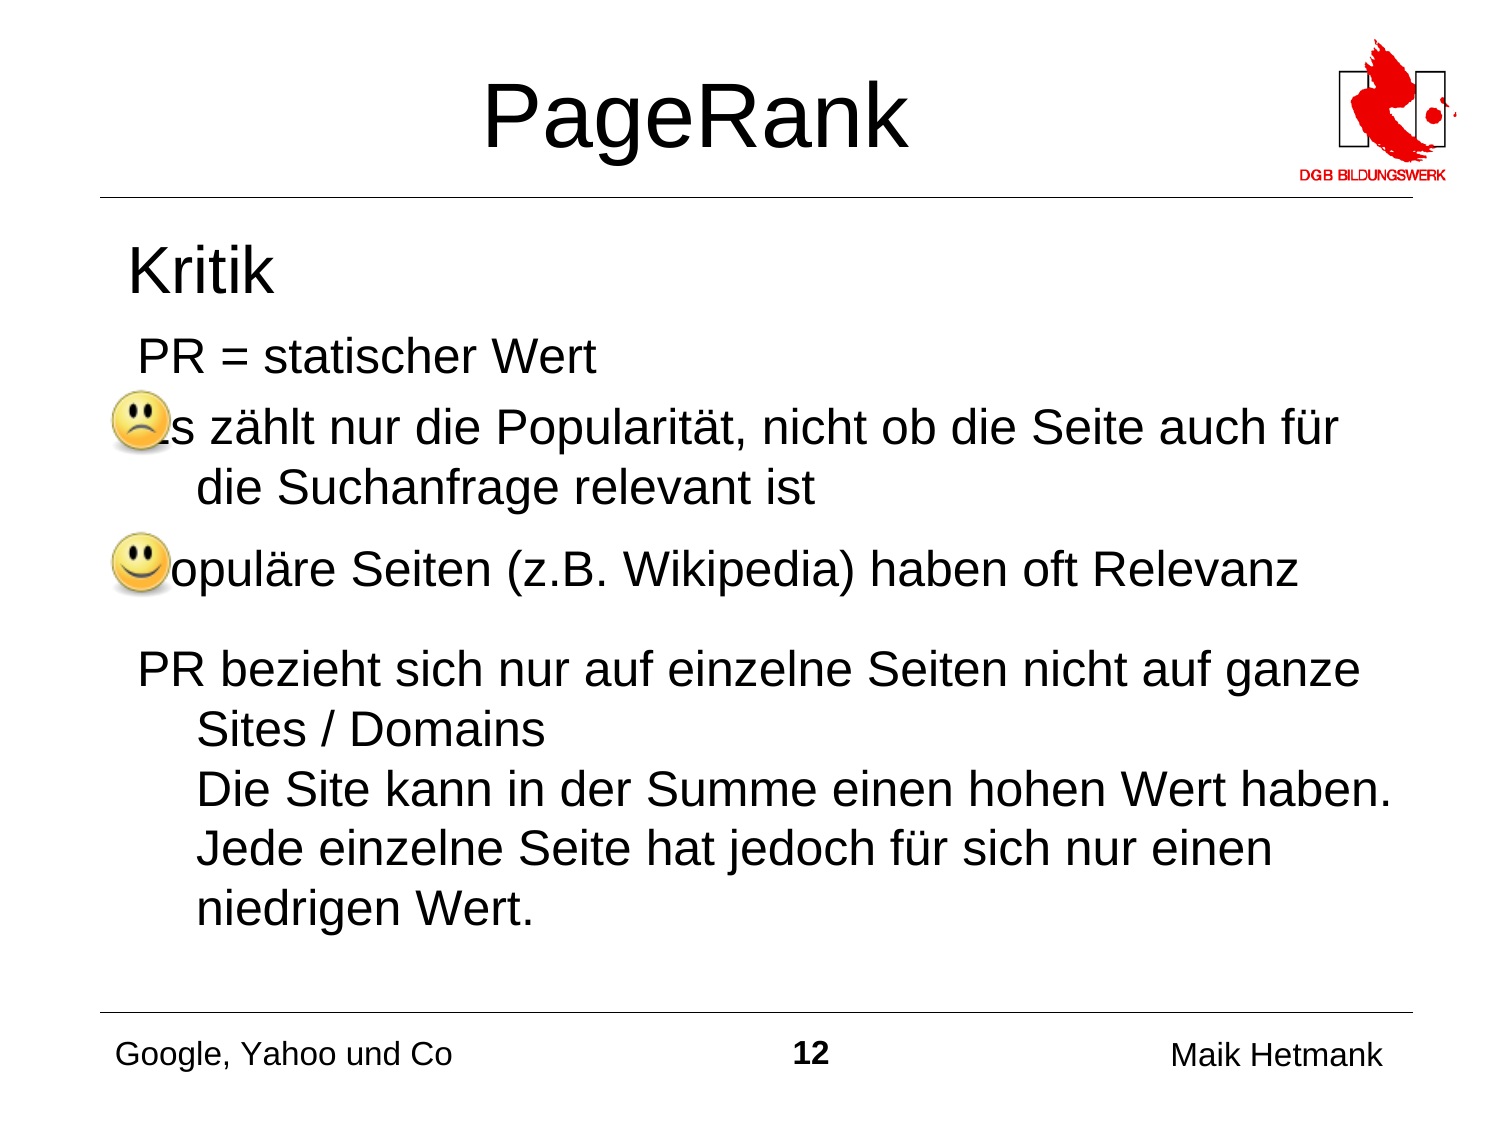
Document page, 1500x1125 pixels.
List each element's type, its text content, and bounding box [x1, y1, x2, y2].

title PageRank [87, 49, 1305, 175]
picture [1299, 37, 1457, 181]
text_box PR = statischer Wert [137, 324, 1384, 391]
picture [103, 384, 179, 460]
text_box Populäre Seiten (z.B. Wikipedia) haben oft Relevanz [179, 537, 1395, 594]
text_box Es zählt nur die Popularität, nicht ob die Seite auch für die Suchanfrage relevant ist [137, 395, 1386, 512]
text_box PR bezieht sich nur auf einzelne Seiten nicht auf ganze Sites / Domains Die Site kann in der Summe einen hohen Wert haben. Jede einzelne Seite hat jedoch für sich nur einen niedrigen Wert. [137, 637, 1404, 933]
list Kritik [112, 224, 1426, 324]
picture [103, 526, 179, 602]
